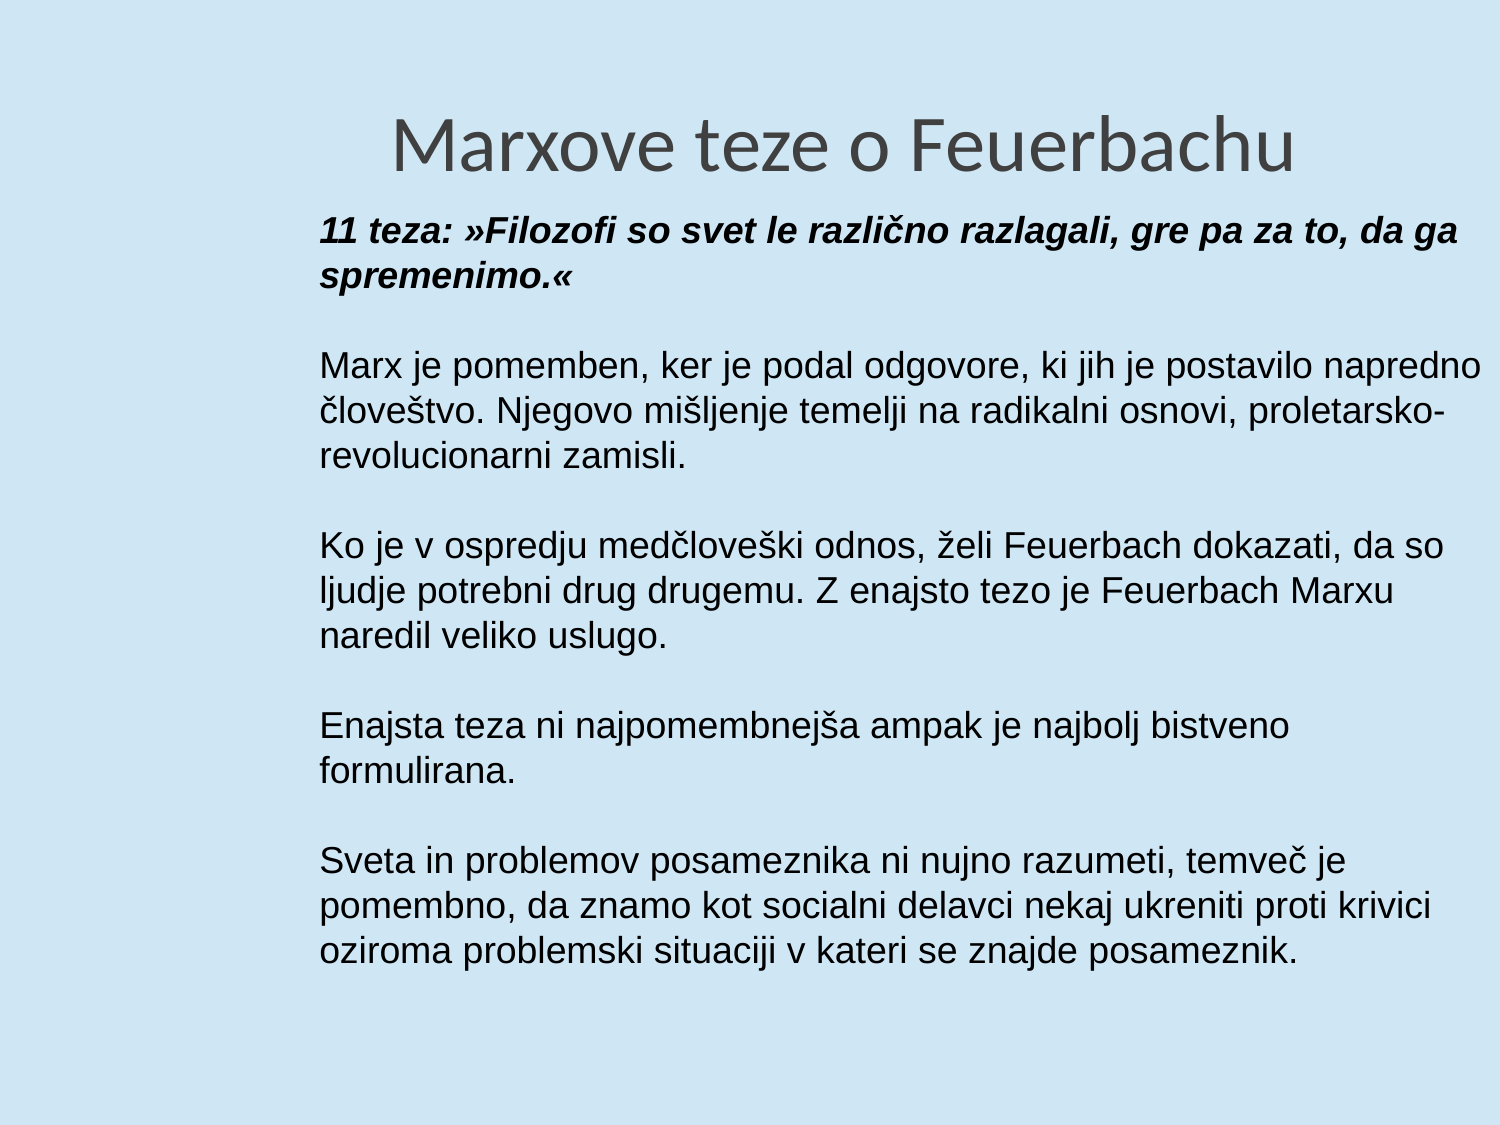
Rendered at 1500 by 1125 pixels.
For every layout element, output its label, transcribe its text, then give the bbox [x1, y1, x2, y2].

title Marxove teze o Feuerbachu [375, 45, 1425, 199]
text_box 11 teza: »Filozofi so svet le različno razlagali, gre pa za to, da ga spremenimo.« Marx je pomemben, ker je podal odgovore, ki jih je postavilo napredno človeštvo. Njegovo mišljenje temelji na radikalni osnovi, proletarsko-revolucionarni zamisli. Ko je v ospredju medčloveški odnos, želi Feuerbach dokazati, da so ljudje potrebni drug drugemu. Z enajsto tezo je Feuerbach Marxu naredil veliko uslugo. Enajsta teza ni najpomembnejša ampak je najbolj bistveno formulirana. Sveta in problemov posameznika ni nujno razumeti, temveč je pomembno, da znamo kot socialni delavci nekaj ukreniti proti krivici oziroma problemski situaciji v kateri se znajde posameznik. [304, 199, 1500, 979]
